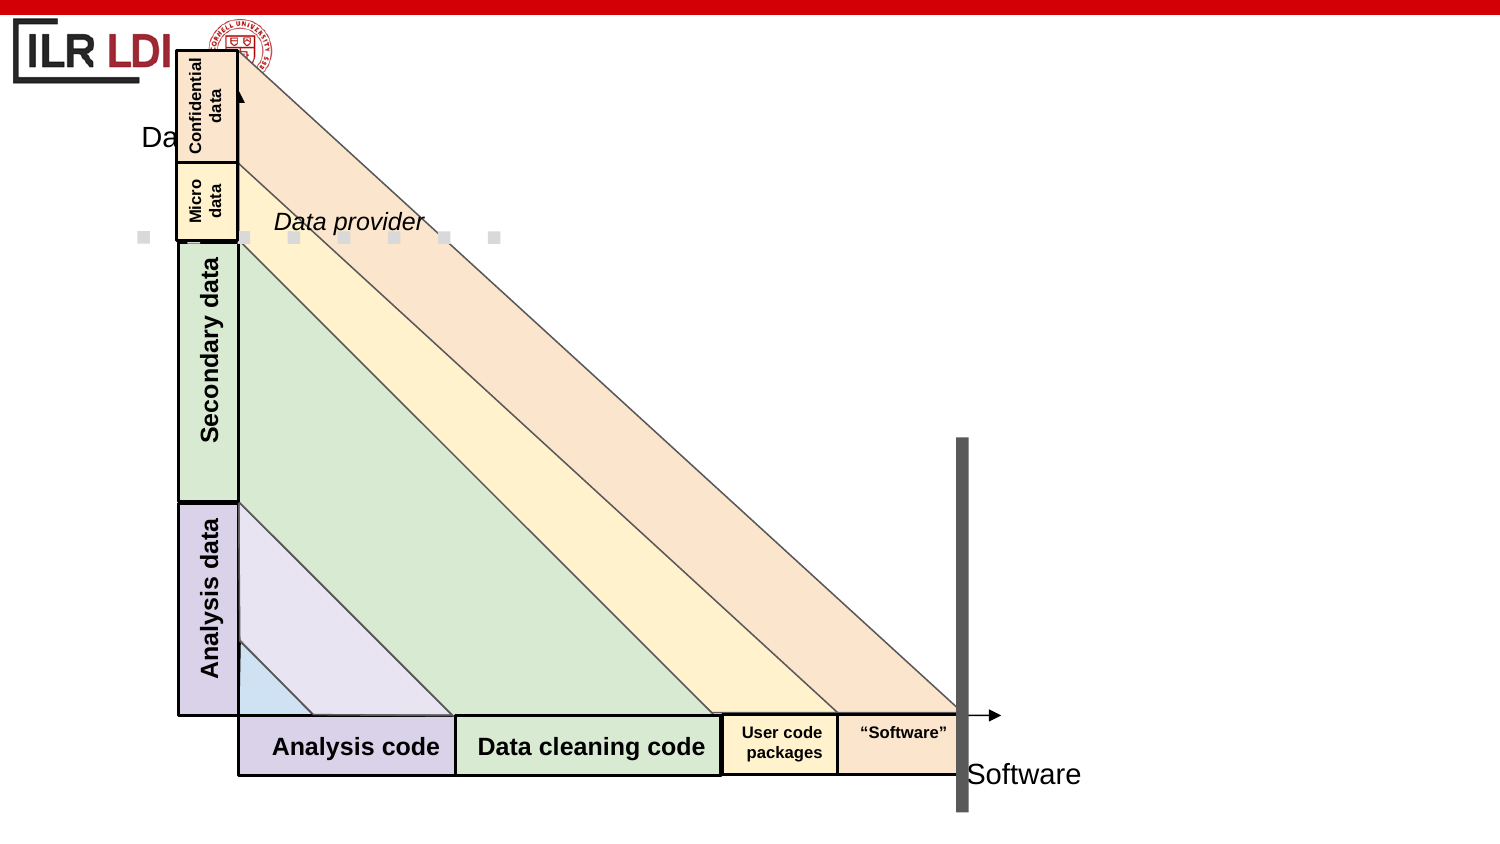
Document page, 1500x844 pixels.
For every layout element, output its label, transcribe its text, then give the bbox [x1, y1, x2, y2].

picture [0, 15, 301, 102]
text_box Data cleaning code [455, 715, 722, 776]
text_box Analysis data [178, 503, 239, 716]
text_box Analysis code [238, 715, 455, 776]
text_box Data provider [258, 190, 564, 251]
text_box Secondary data [178, 242, 239, 502]
text_box User code packages [722, 714, 837, 775]
text_box [237, 49, 956, 717]
text_box Micro data [176, 163, 238, 241]
text_box “Software” [837, 714, 956, 775]
text_box Data [126, 102, 176, 168]
text_box Software [969, 740, 1500, 806]
text_box Confidential data [176, 50, 238, 163]
